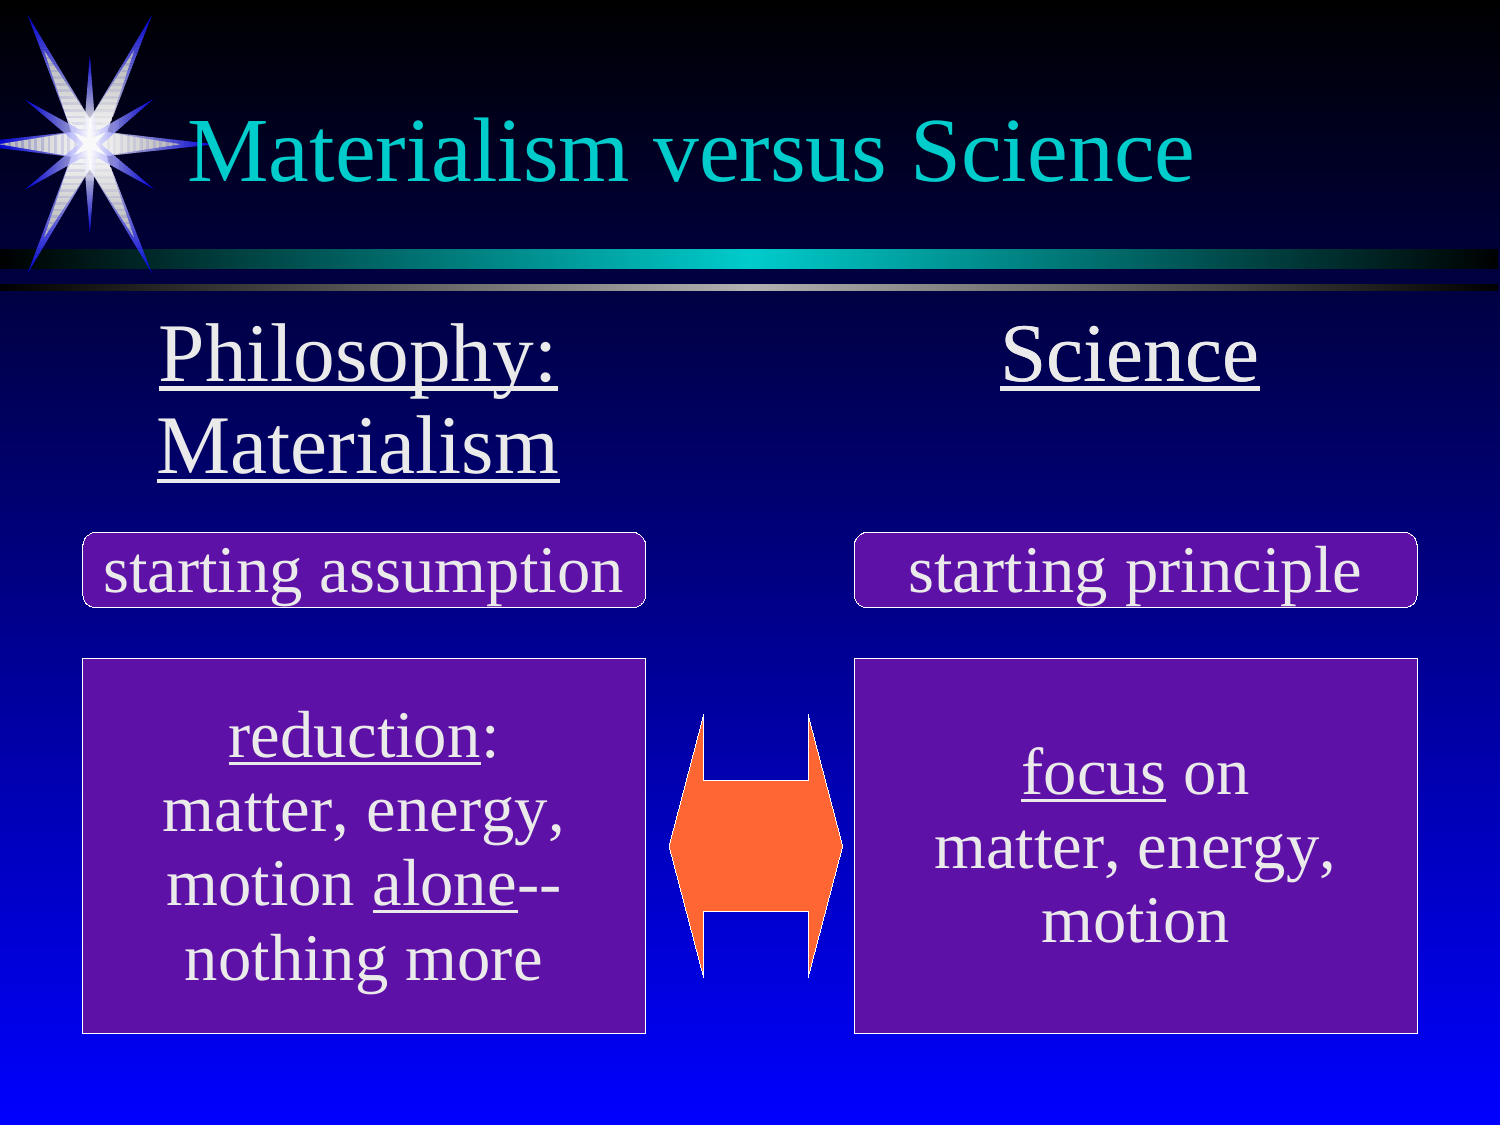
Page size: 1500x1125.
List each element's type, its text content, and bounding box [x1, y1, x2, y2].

text_box [669, 714, 843, 978]
text_box starting principle [854, 532, 1418, 608]
text_box Science [848, 300, 1412, 408]
text_box reduction: matter, energy, motion alone-- nothing more [82, 658, 646, 1034]
title Materialism versus Science [187, 56, 1463, 244]
text_box starting assumption [82, 532, 646, 608]
text_box focus on matter, energy, motion [854, 658, 1418, 1034]
text_box Philosophy: Materialism [77, 300, 640, 500]
